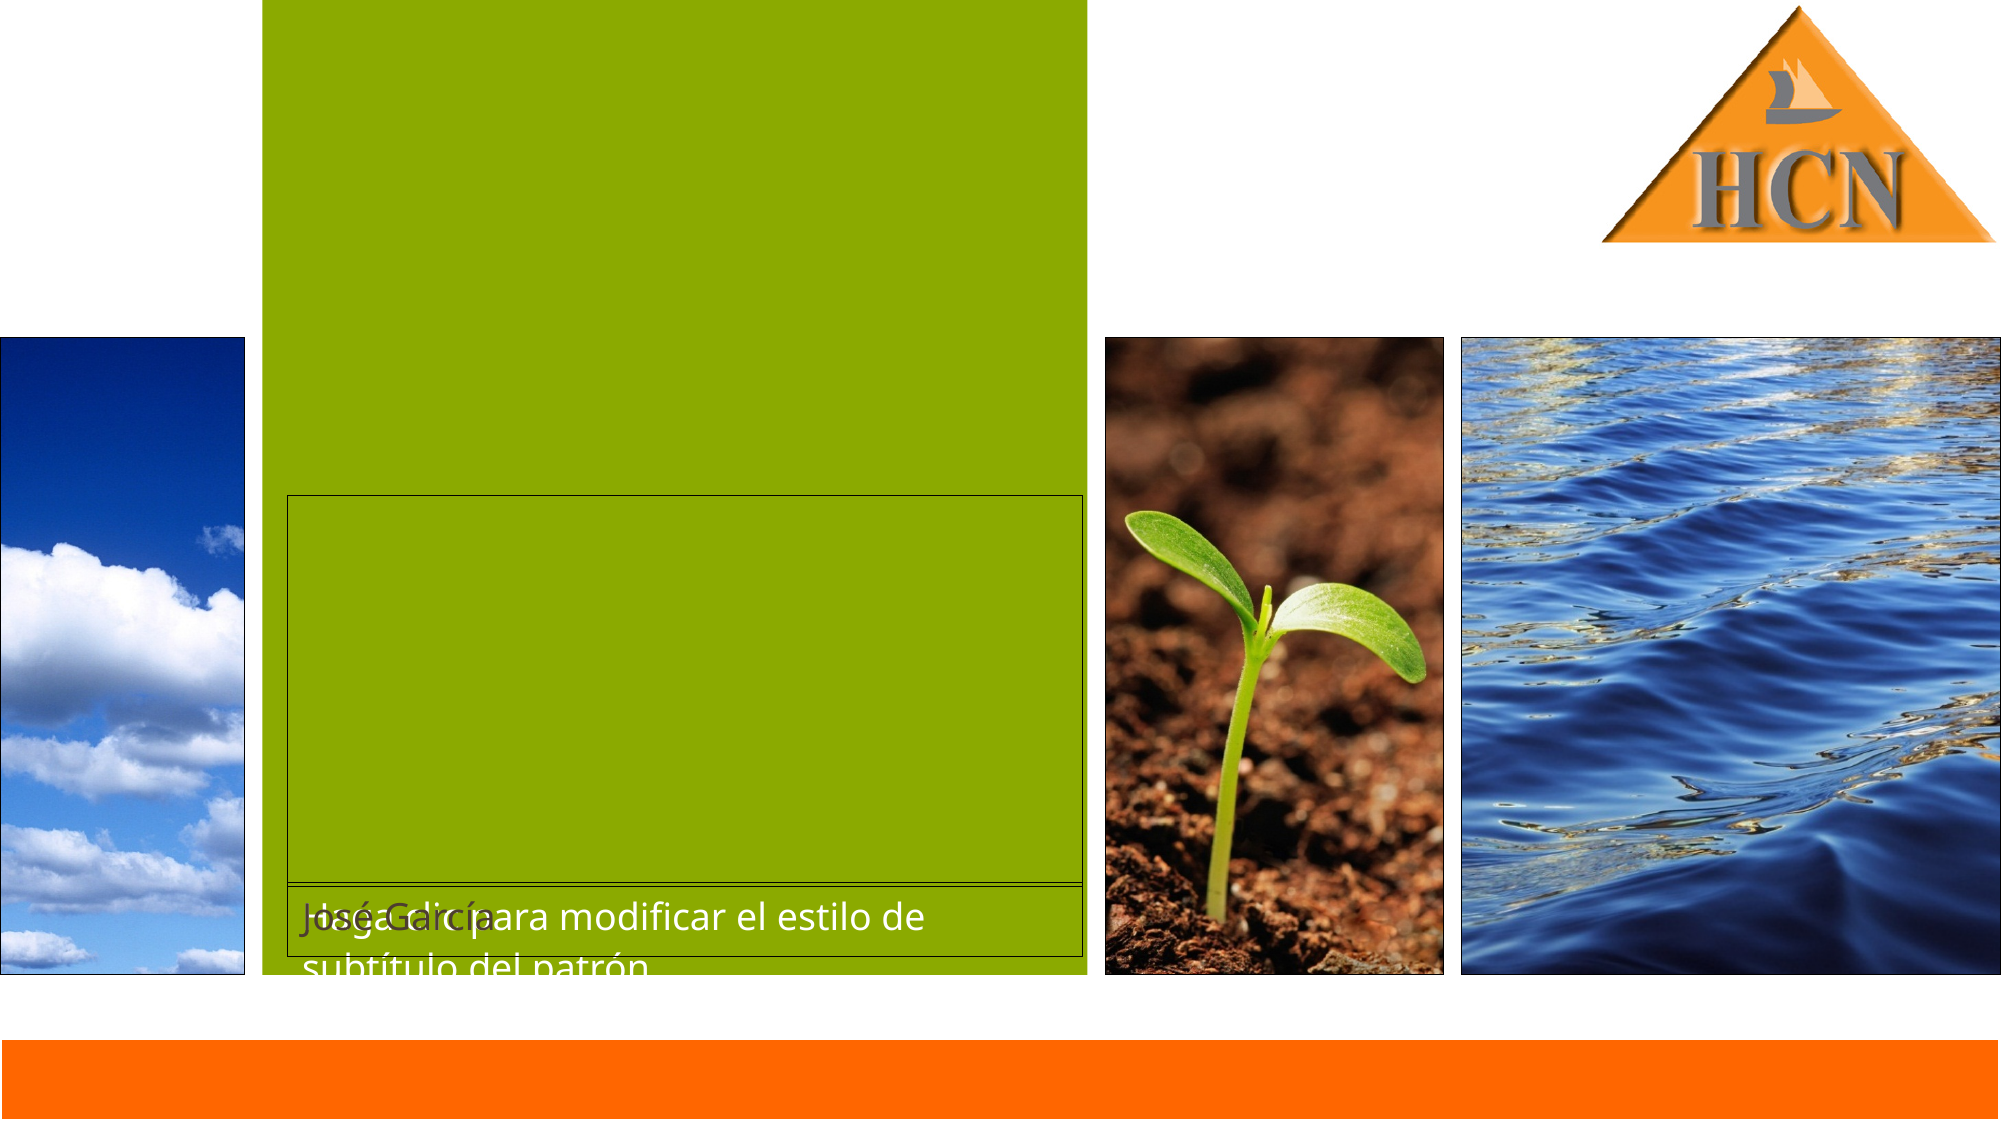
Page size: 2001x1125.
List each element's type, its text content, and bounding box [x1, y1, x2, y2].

picture [1106, 338, 1443, 974]
title PRINCIPIOS DE UN RIEGO UNIFORME [287, 495, 1083, 882]
table_header [2, 1040, 1998, 1119]
text_box José García [287, 882, 1083, 957]
picture [1462, 338, 2000, 974]
picture [1591, 0, 2000, 257]
picture [1, 338, 244, 974]
